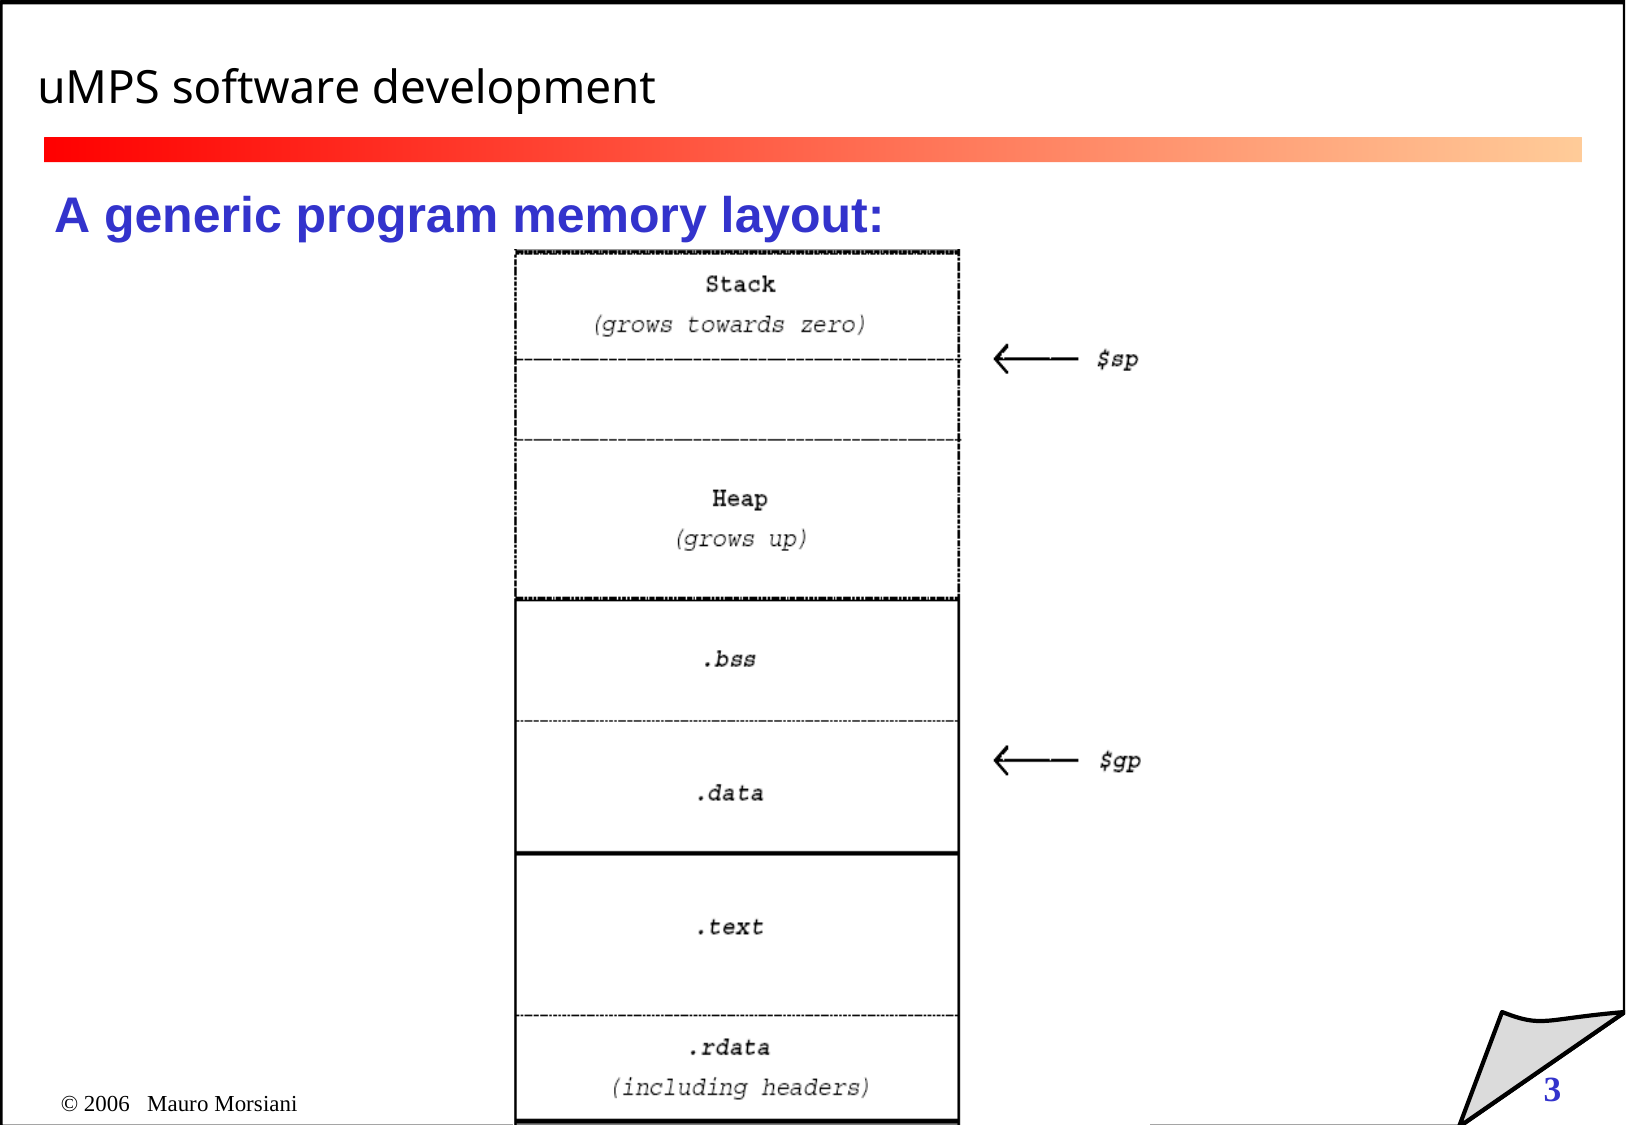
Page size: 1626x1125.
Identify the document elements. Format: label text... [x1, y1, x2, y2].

list A generic program memory layout: [54, 187, 1557, 492]
picture [513, 492, 1150, 1125]
title uMPS software development [37, 44, 1587, 130]
